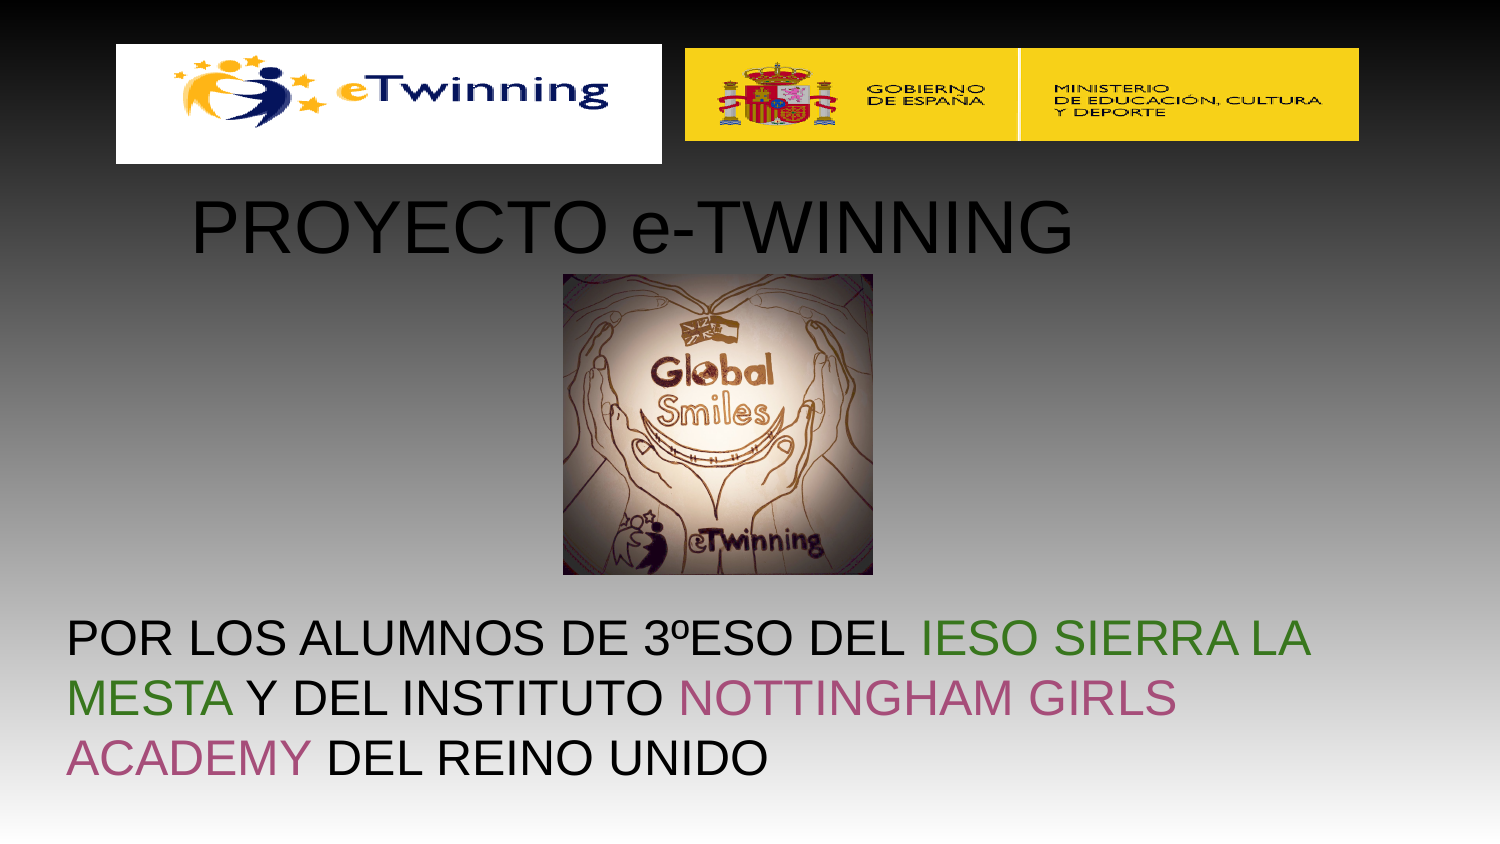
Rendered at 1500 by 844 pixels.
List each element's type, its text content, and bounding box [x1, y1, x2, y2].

title PROYECTO e-TWINNING [175, 164, 1177, 285]
picture [563, 274, 873, 575]
subtitle POR LOS ALUMNOS DE 3ºESO DEL IESO SIERRA LA MESTA Y DEL INSTITUTO NOTTINGHAM GIRLS ACADEMY DEL REINO UNIDO [51, 590, 1449, 829]
picture [685, 48, 1359, 141]
picture [116, 44, 662, 164]
